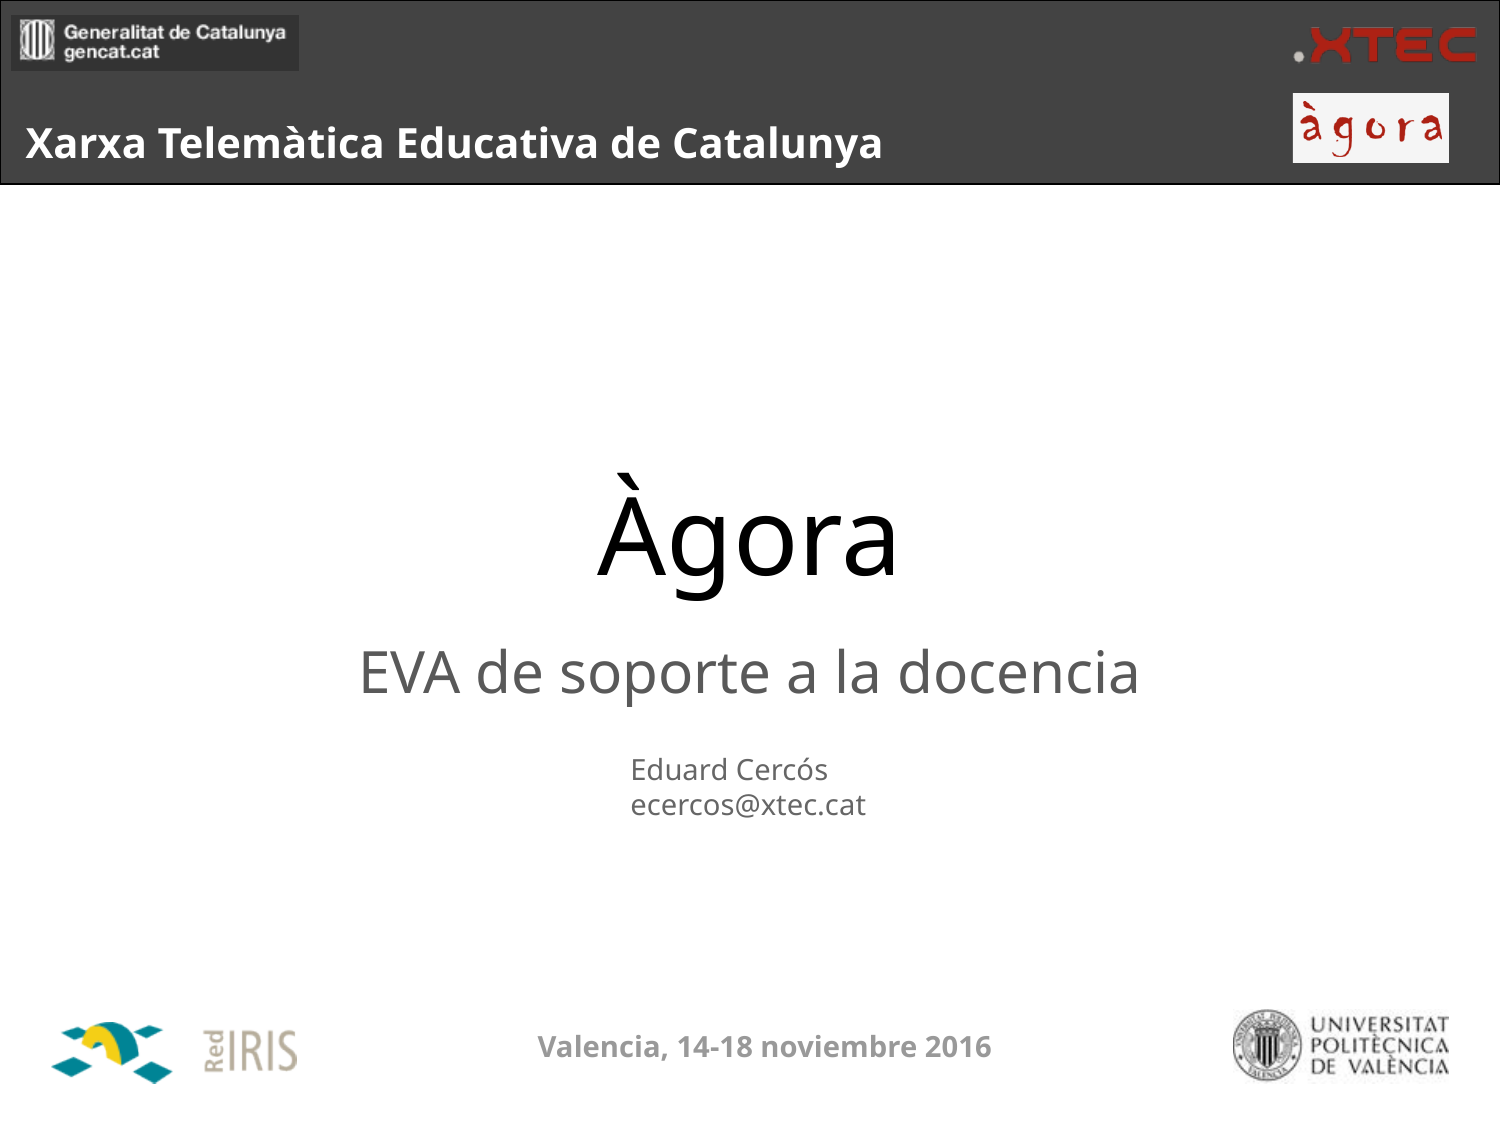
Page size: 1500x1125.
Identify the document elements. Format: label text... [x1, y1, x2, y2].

picture [11, 15, 299, 71]
subtitle EVA de soporte a la docencia [51, 619, 1449, 794]
picture [51, 1022, 297, 1084]
text_box Eduard Cercós ecercos@xtec.cat [615, 736, 915, 842]
title Àgora [51, 162, 1449, 612]
picture [1233, 1009, 1449, 1084]
picture [1293, 23, 1480, 67]
text_box Valencia, 14-18 noviembre 2016 [323, 1009, 1206, 1071]
